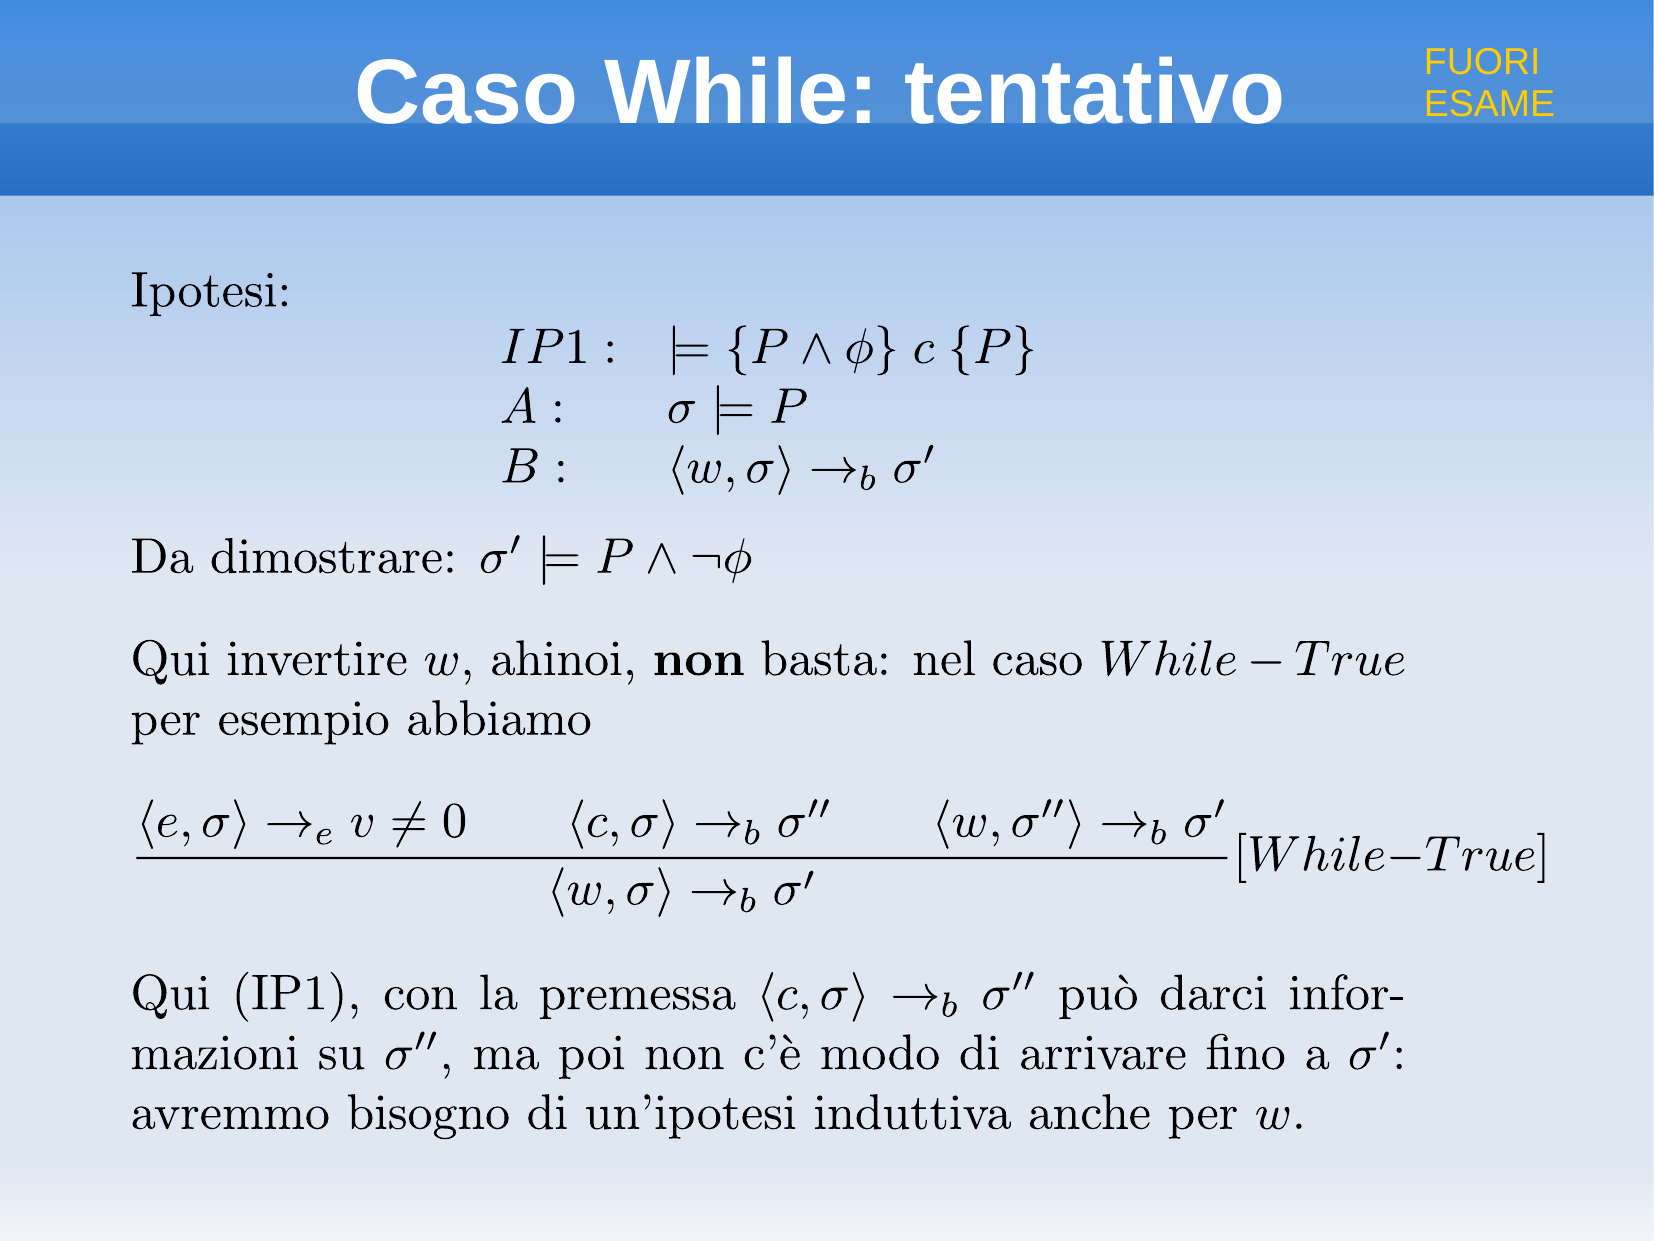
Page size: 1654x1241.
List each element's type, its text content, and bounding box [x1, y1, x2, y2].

text_box [130, 272, 1551, 1140]
picture [0, 0, 1654, 1241]
title Caso While: tentativo [76, 0, 1565, 188]
text_box FUORI ESAME [1409, 33, 1571, 132]
